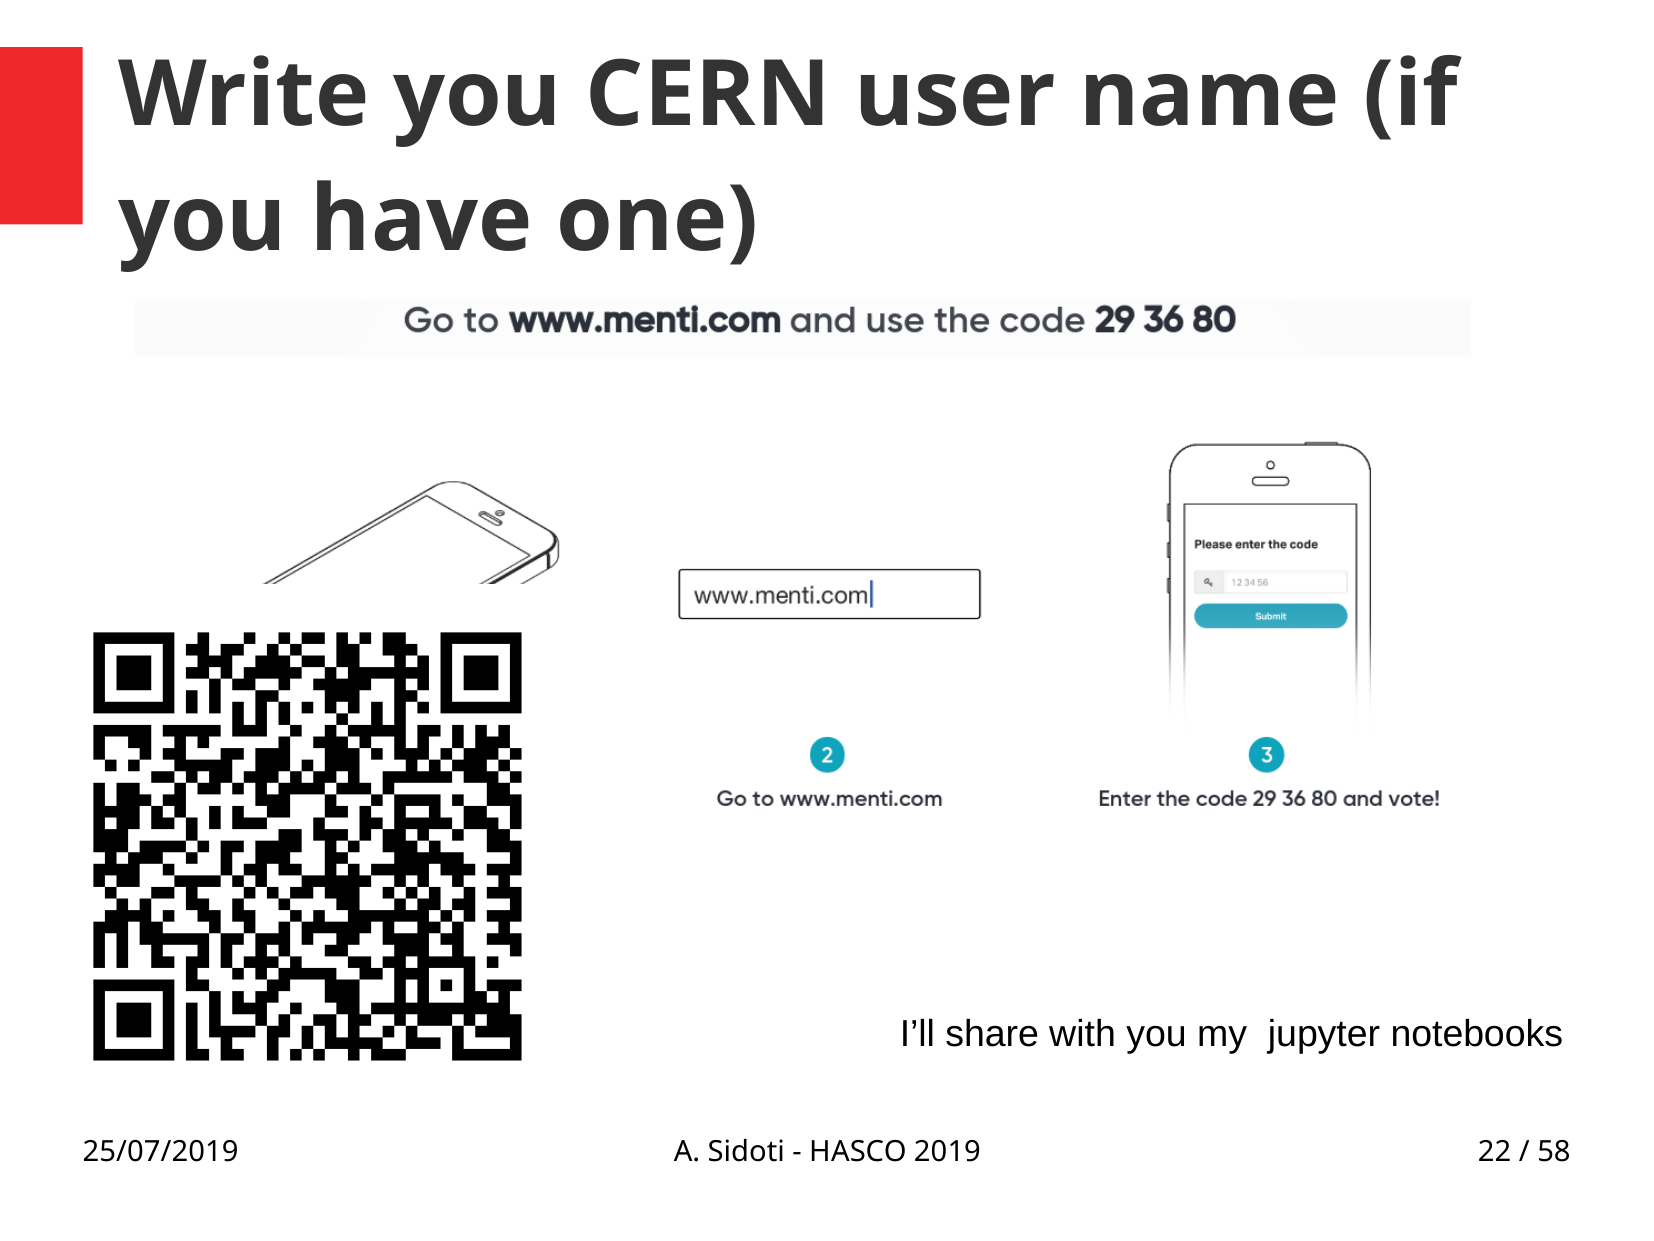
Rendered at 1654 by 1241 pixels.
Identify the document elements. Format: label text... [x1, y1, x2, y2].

picture [45, 299, 1471, 1111]
title Write you CERN user name (if you have one) [118, 45, 1571, 260]
text_box I’ll share with you my jupyter notebooks [885, 1005, 1598, 1062]
